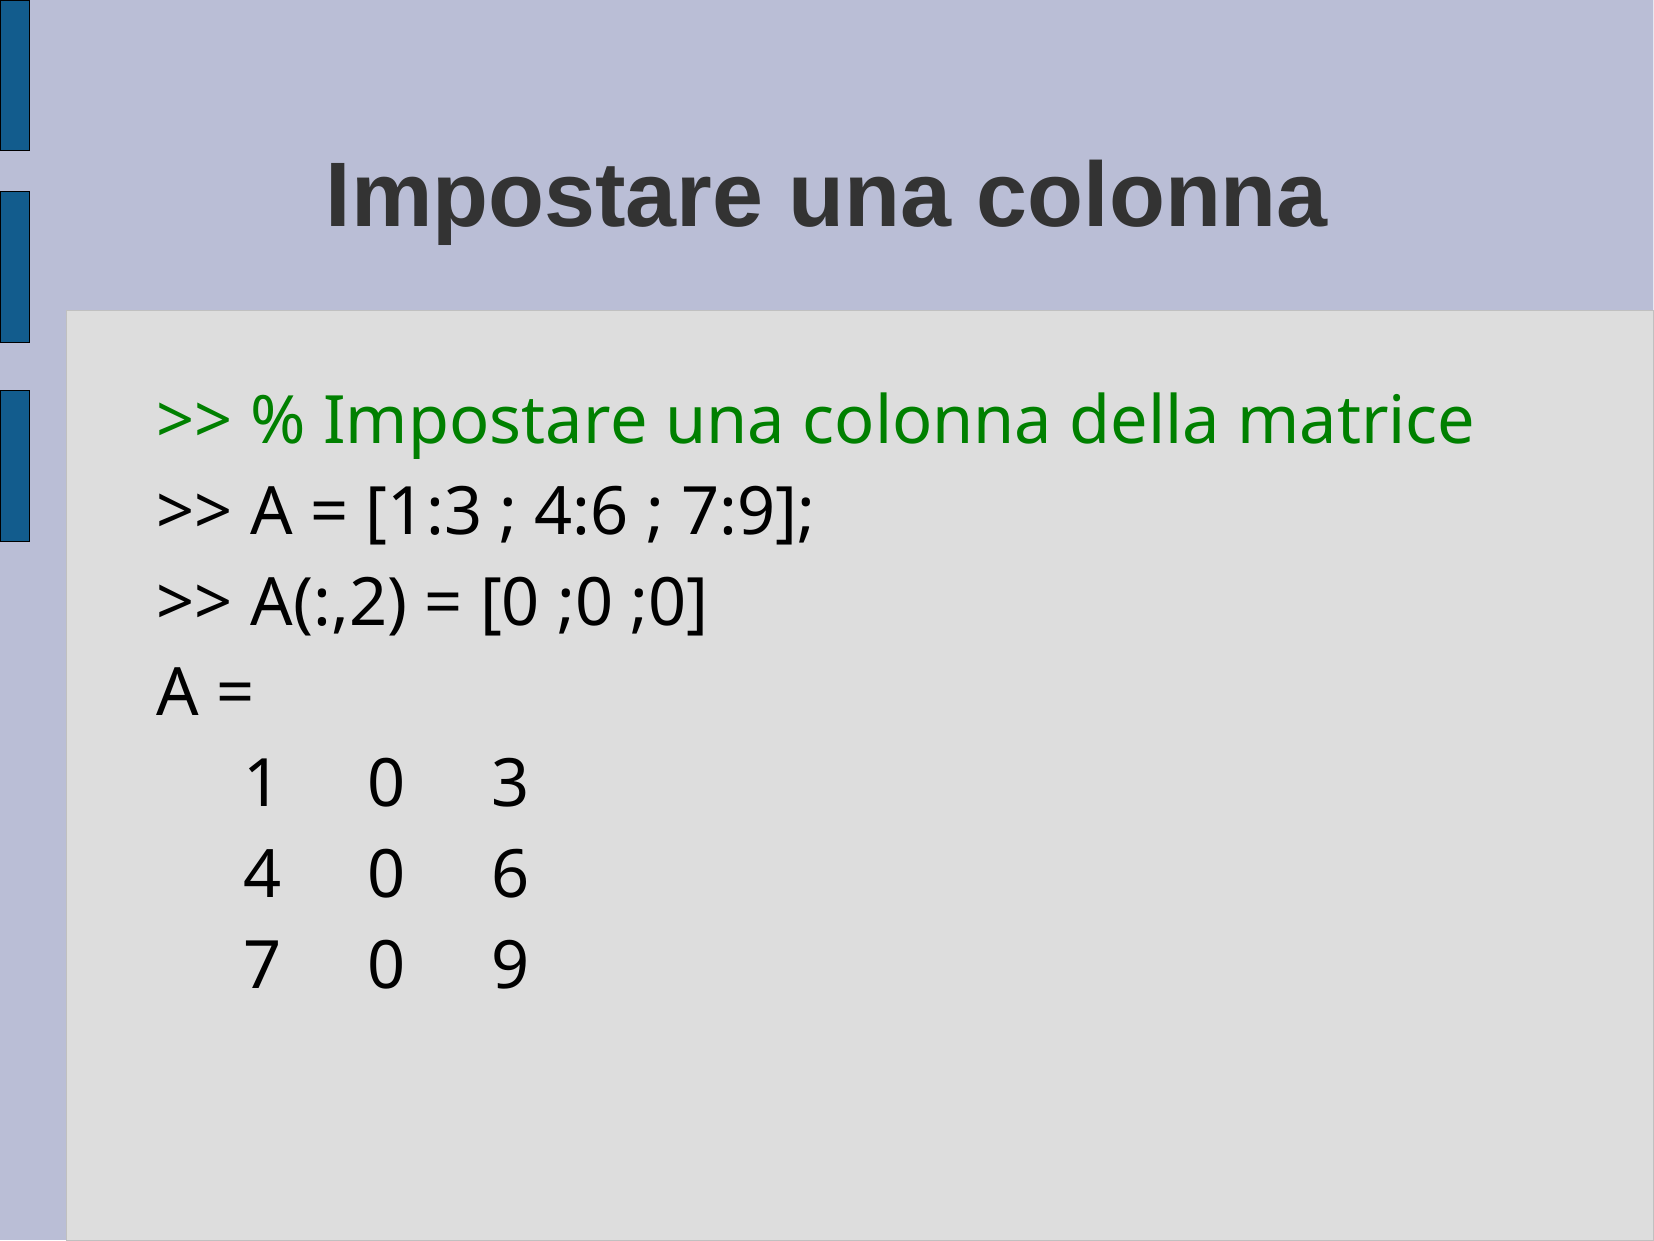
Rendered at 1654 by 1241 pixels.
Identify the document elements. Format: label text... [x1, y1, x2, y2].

title Impostare una colonna [121, 98, 1534, 291]
subtitle >> % Impostare una colonna della matrice >> A = [1:3 ; 4:6 ; 7:9]; >> A(:,2) = [0 ;0 ;0] A = 1 0 3 4 0 6 7 0 9 [121, 352, 1534, 1119]
